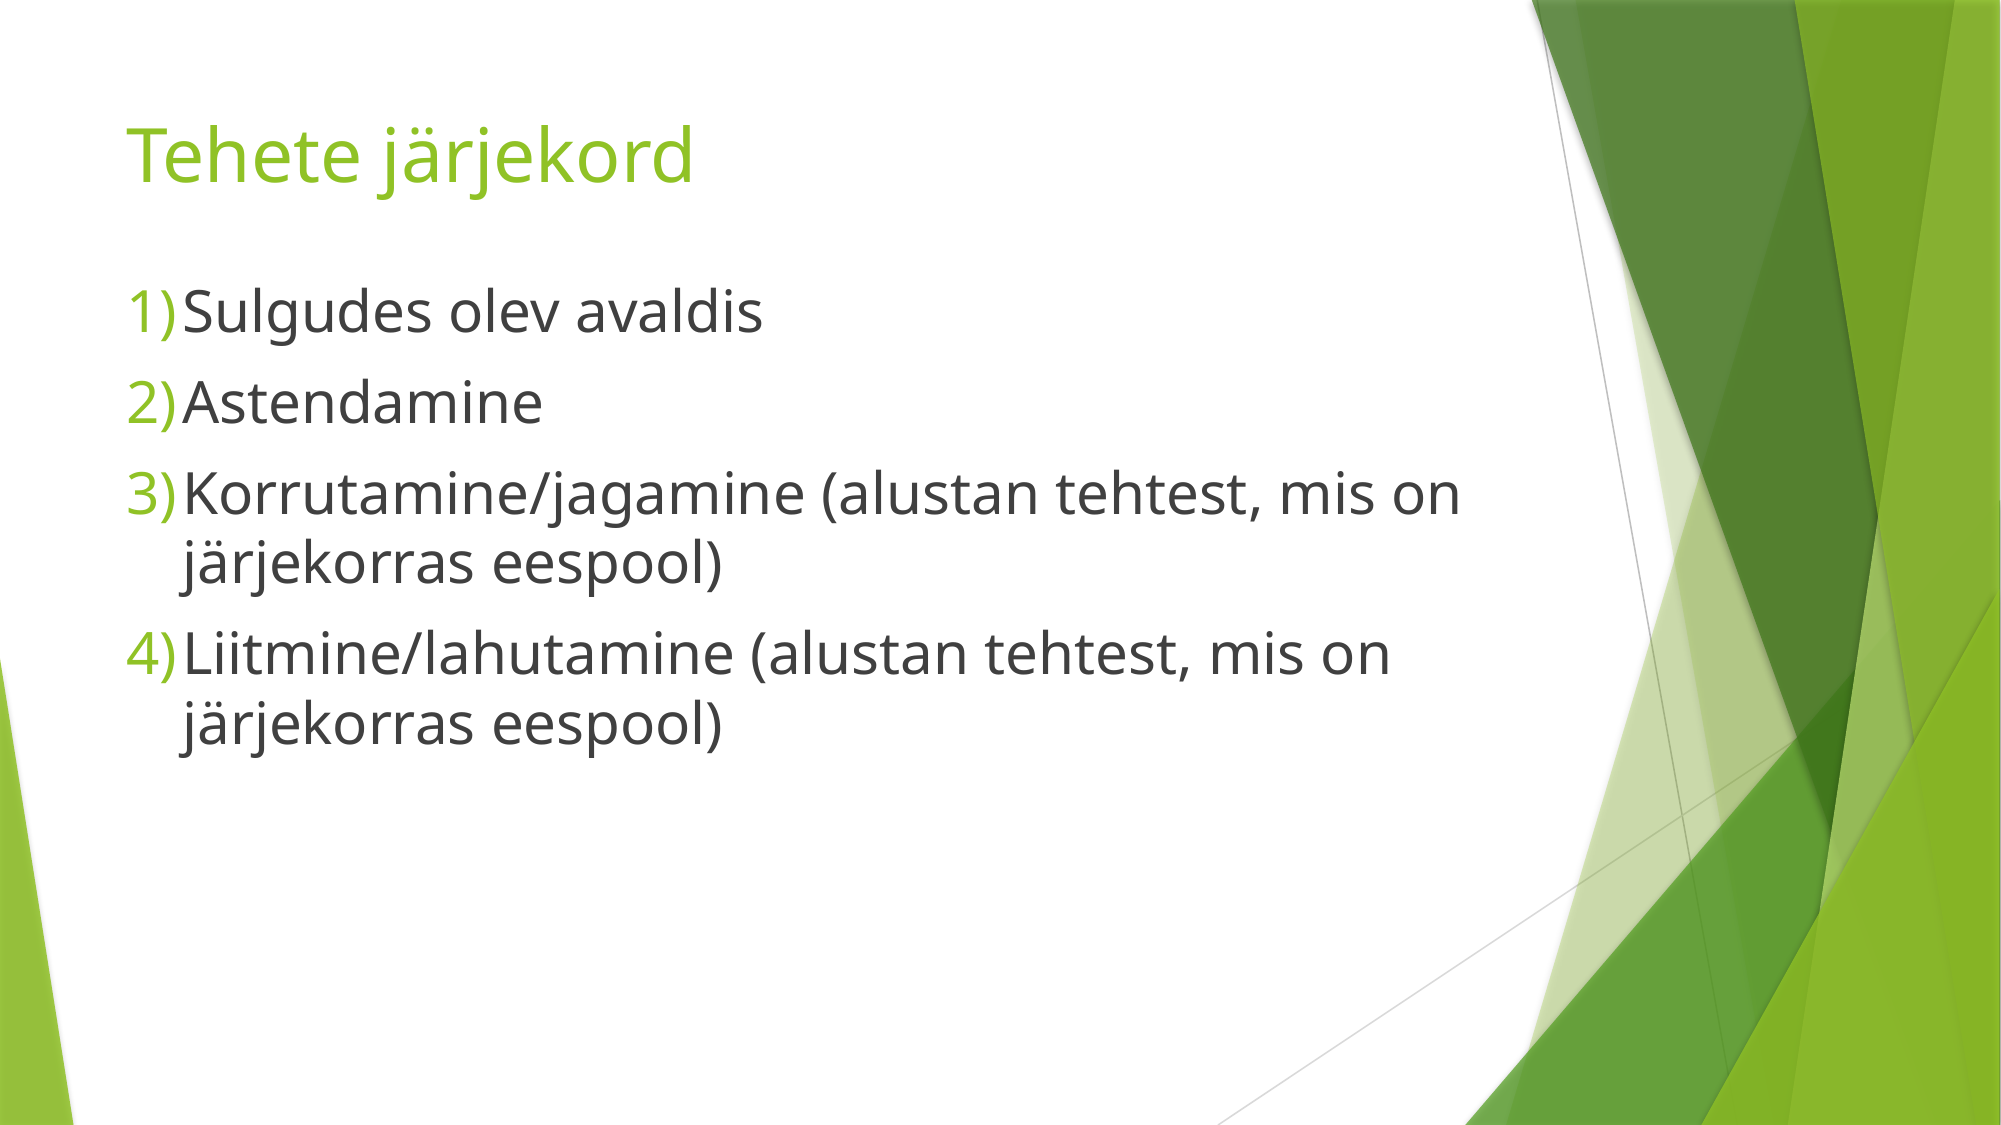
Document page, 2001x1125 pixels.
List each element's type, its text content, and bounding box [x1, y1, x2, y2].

list Sulgudes olev avaldis Astendamine Korrutamine/jagamine (alustan tehtest, mis on järjekorras eespool) Liitmine/lahutamine (alustan tehtest, mis on järjekorras eespool) [111, 266, 1691, 1125]
title Tehete järjekord [111, 99, 1522, 266]
